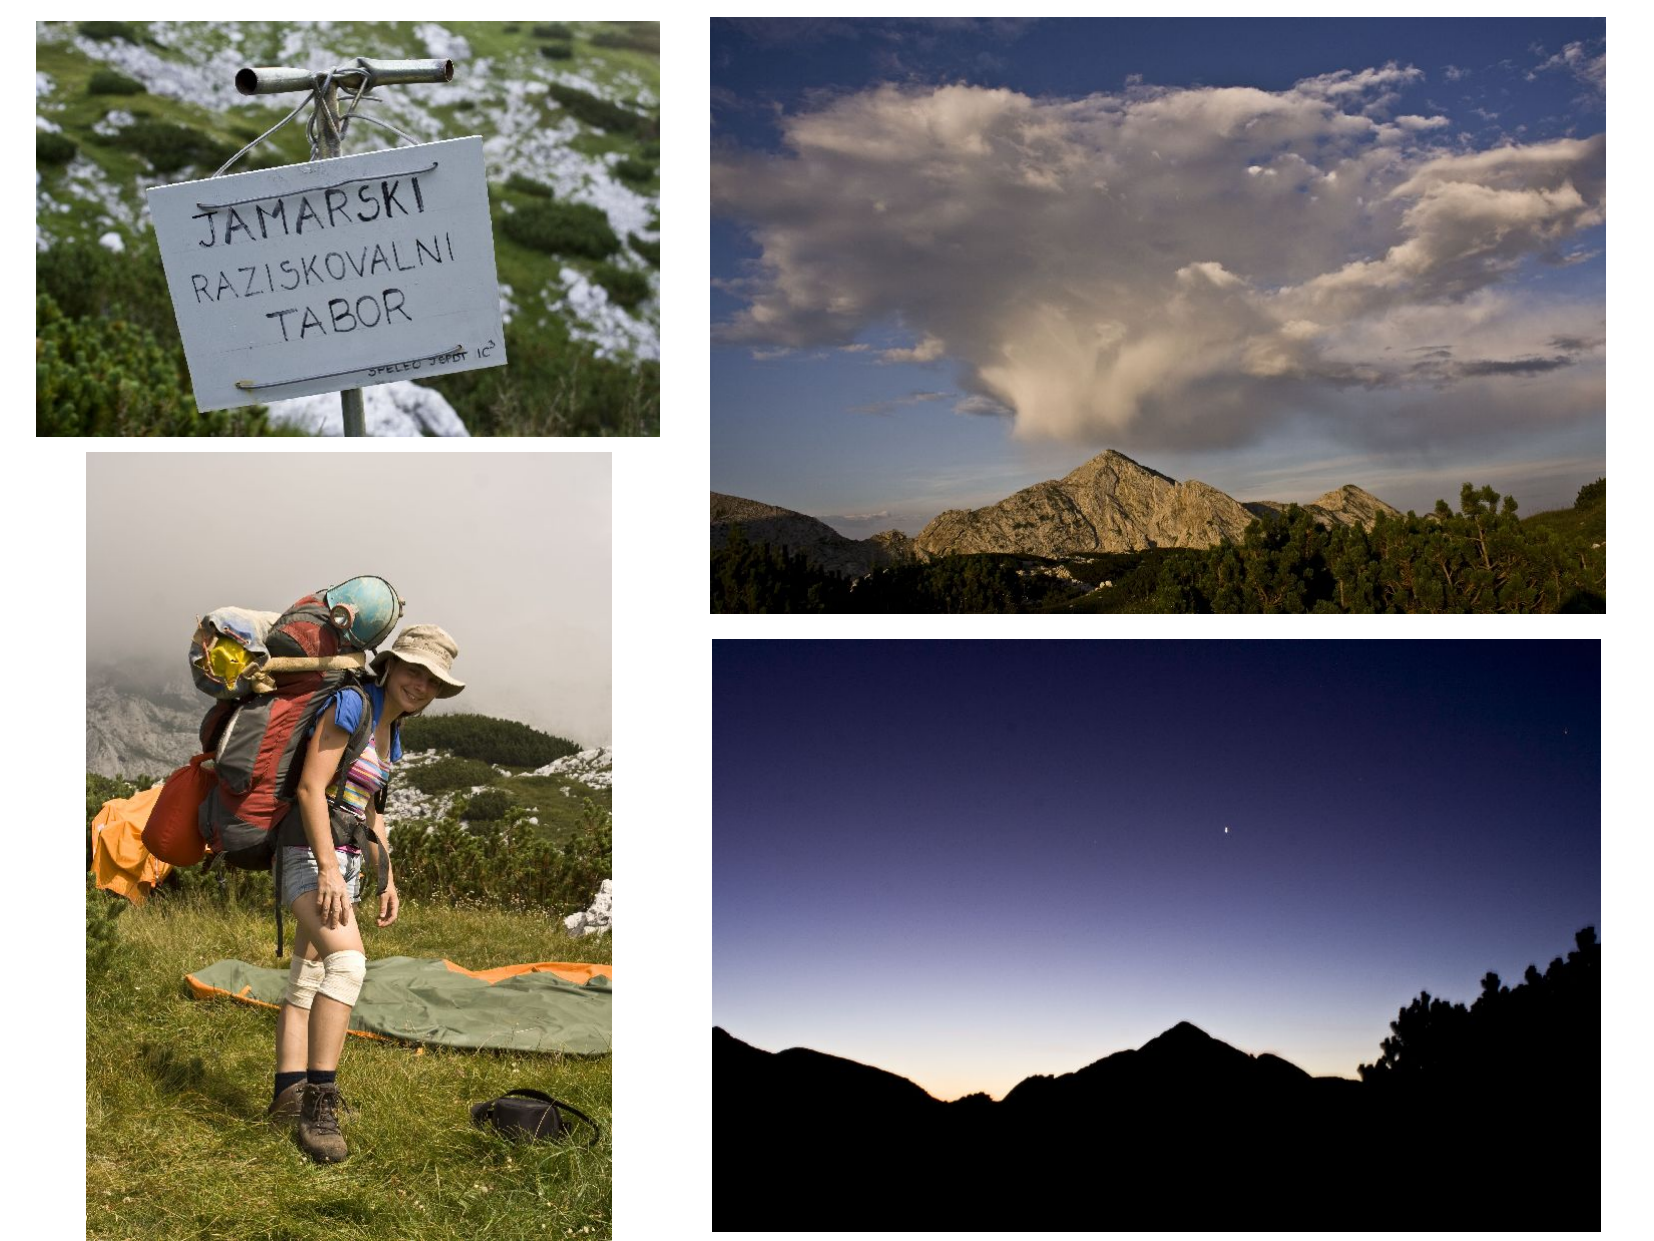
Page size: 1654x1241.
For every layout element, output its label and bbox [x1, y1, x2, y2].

picture [36, 21, 660, 437]
picture [712, 639, 1601, 1232]
picture [710, 17, 1606, 614]
picture [86, 452, 612, 1241]
